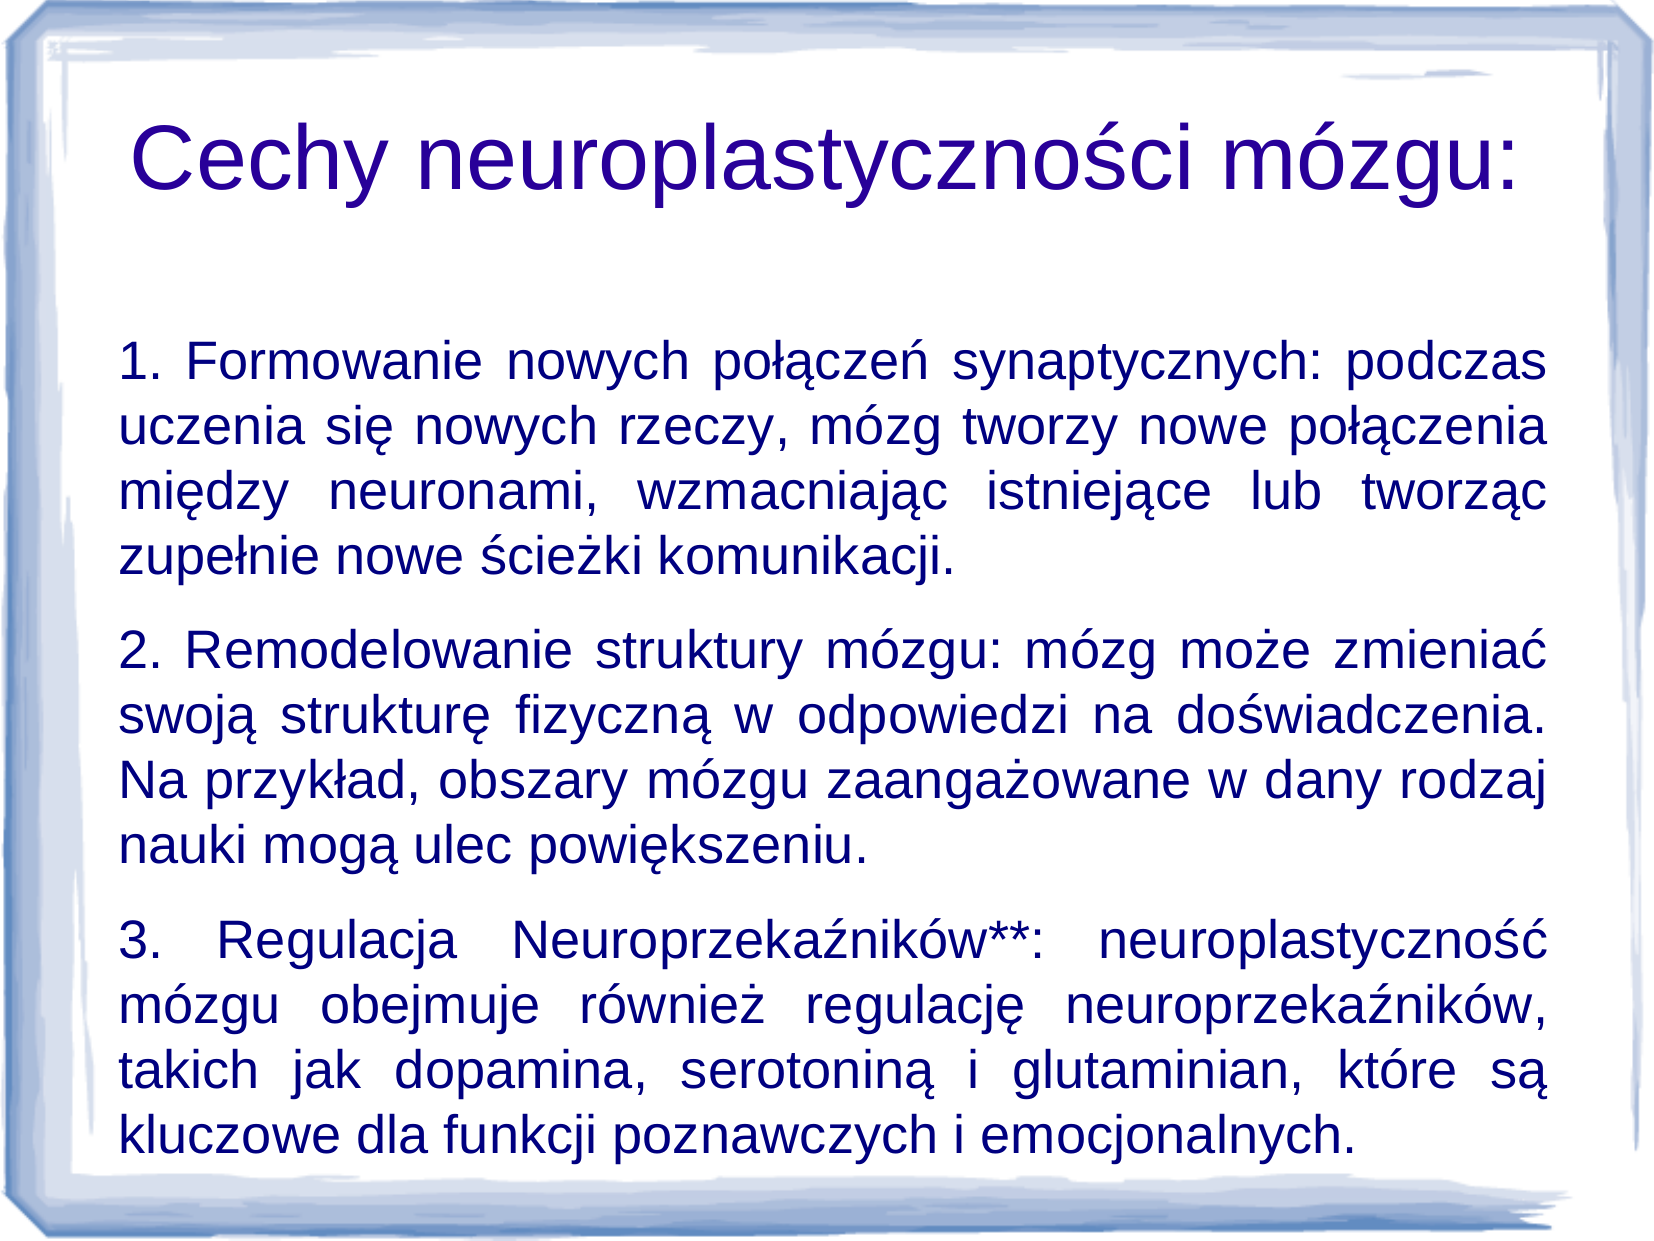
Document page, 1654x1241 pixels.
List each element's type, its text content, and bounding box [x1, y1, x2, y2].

title Cechy neuroplastyczności mózgu: [82, 49, 1571, 257]
list 1. Formowanie nowych połączeń synaptycznych: podczas uczenia się nowych rzeczy, mózg tworzy nowe połączenia między neuronami, wzmacniając istniejące lub tworząc zupełnie nowe ścieżki komunikacji. 2. Remodelowanie struktury mózgu: mózg może zmieniać swoją strukturę fizyczną w odpowiedzi na doświadczenia. Na przykład, obszary mózgu zaangażowane w dany rodzaj nauki mogą ulec powiększeniu. 3. Regulacja Neuroprzekaźników**: neuroplastyczność mózgu obejmuje również regulację neuroprzekaźników, takich jak dopamina, serotoniną i glutaminian, które są kluczowe dla funkcji poznawczych i emocjonalnych. [118, 324, 1571, 1171]
